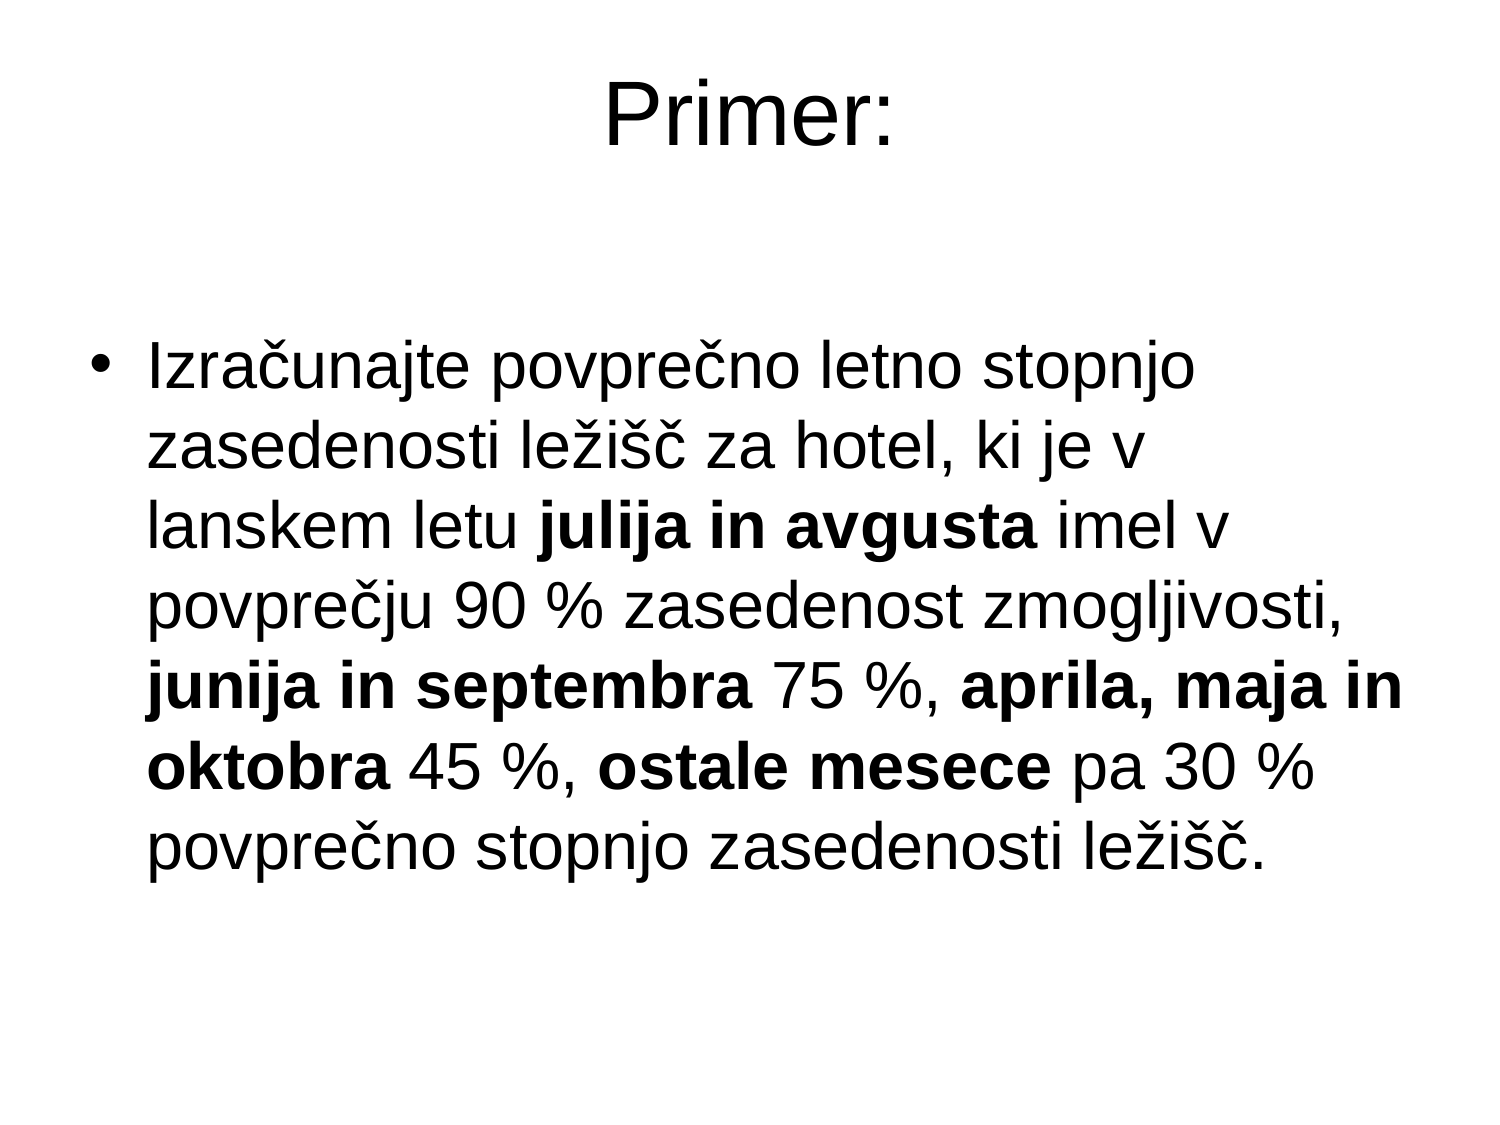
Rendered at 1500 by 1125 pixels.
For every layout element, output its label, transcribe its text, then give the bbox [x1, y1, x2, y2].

list Izračunajte povprečno letno stopnjo zasedenosti ležišč za hotel, ki je v lanskem letu julija in avgusta imel v povprečju 90 % zasedenost zmogljivosti, junija in septembra 75 %, aprila, maja in oktobra 45 %, ostale mesece pa 30 % povprečno stopnjo zasedenosti ležišč. [75, 314, 1426, 1059]
title Primer: [75, 45, 1426, 173]
